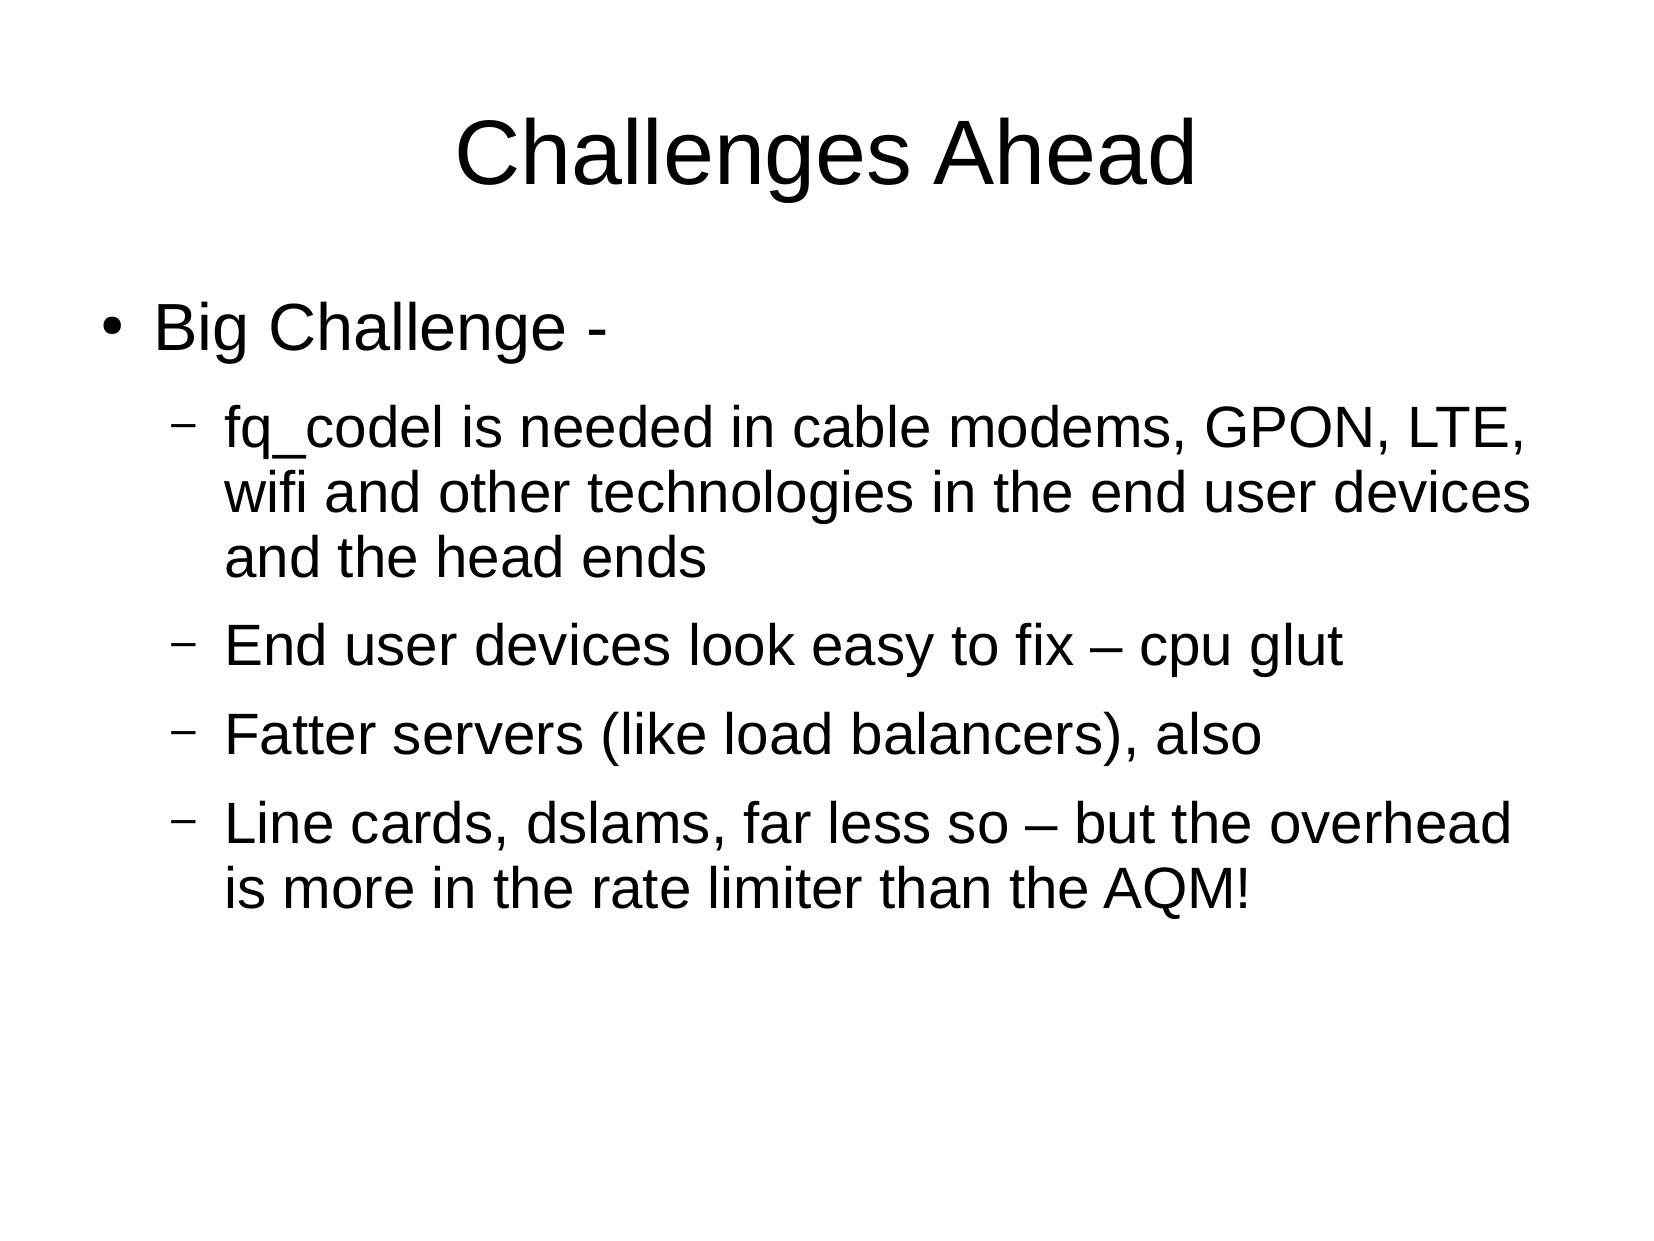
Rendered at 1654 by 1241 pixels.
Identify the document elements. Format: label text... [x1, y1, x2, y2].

list Big Challenge - fq_codel is needed in cable modems, GPON, LTE, wifi and other technologies in the end user devices and the head ends End user devices look easy to fix – cpu glut Fatter servers (like load balancers), also Line cards, dslams, far less so – but the overhead is more in the rate limiter than the AQM! [82, 290, 1538, 1010]
title Challenges Ahead [82, 49, 1571, 257]
